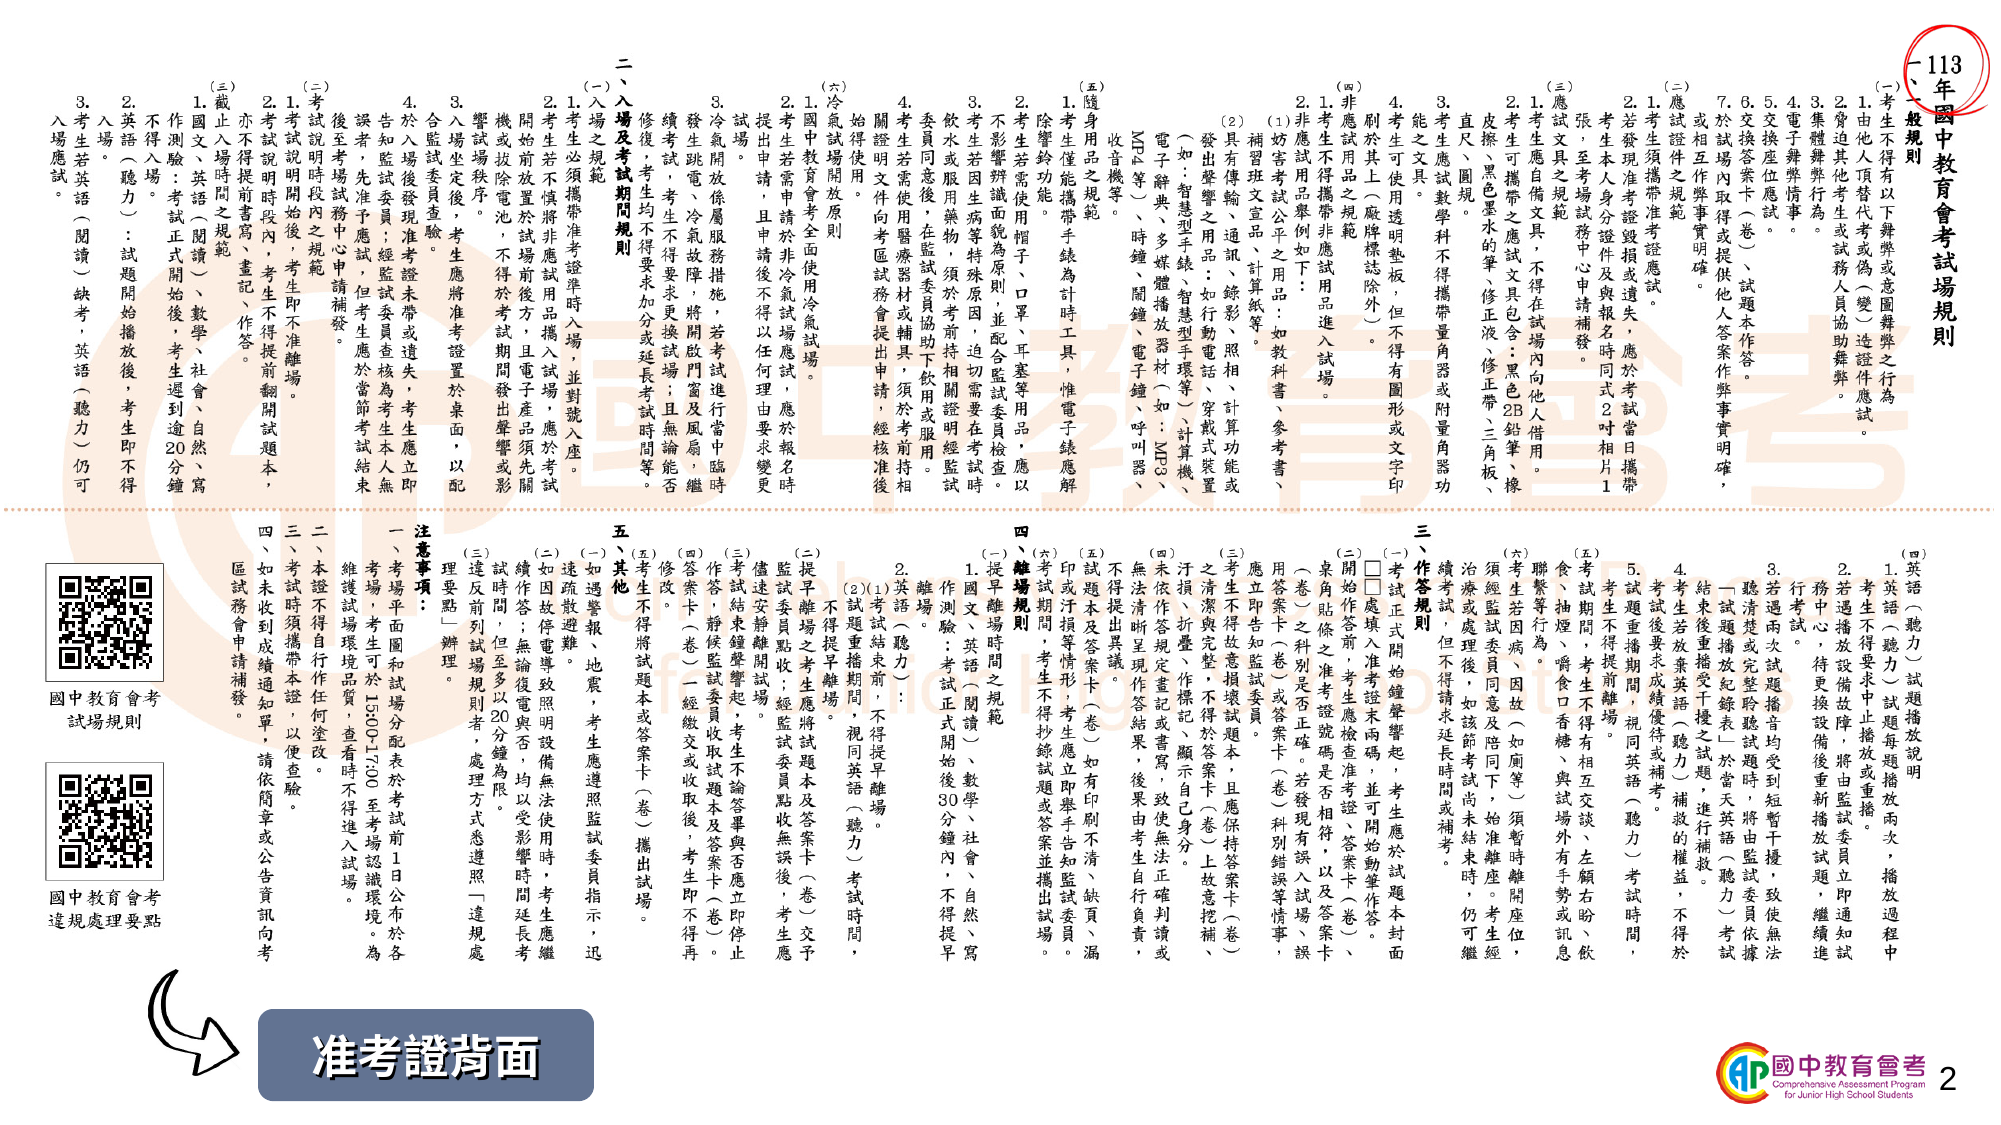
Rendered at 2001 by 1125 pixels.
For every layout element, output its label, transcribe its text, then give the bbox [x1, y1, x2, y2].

picture [4, 24, 1994, 1076]
text_box 准考證背面 [258, 1009, 594, 1102]
text_box 2 [1923, 1047, 2000, 1108]
